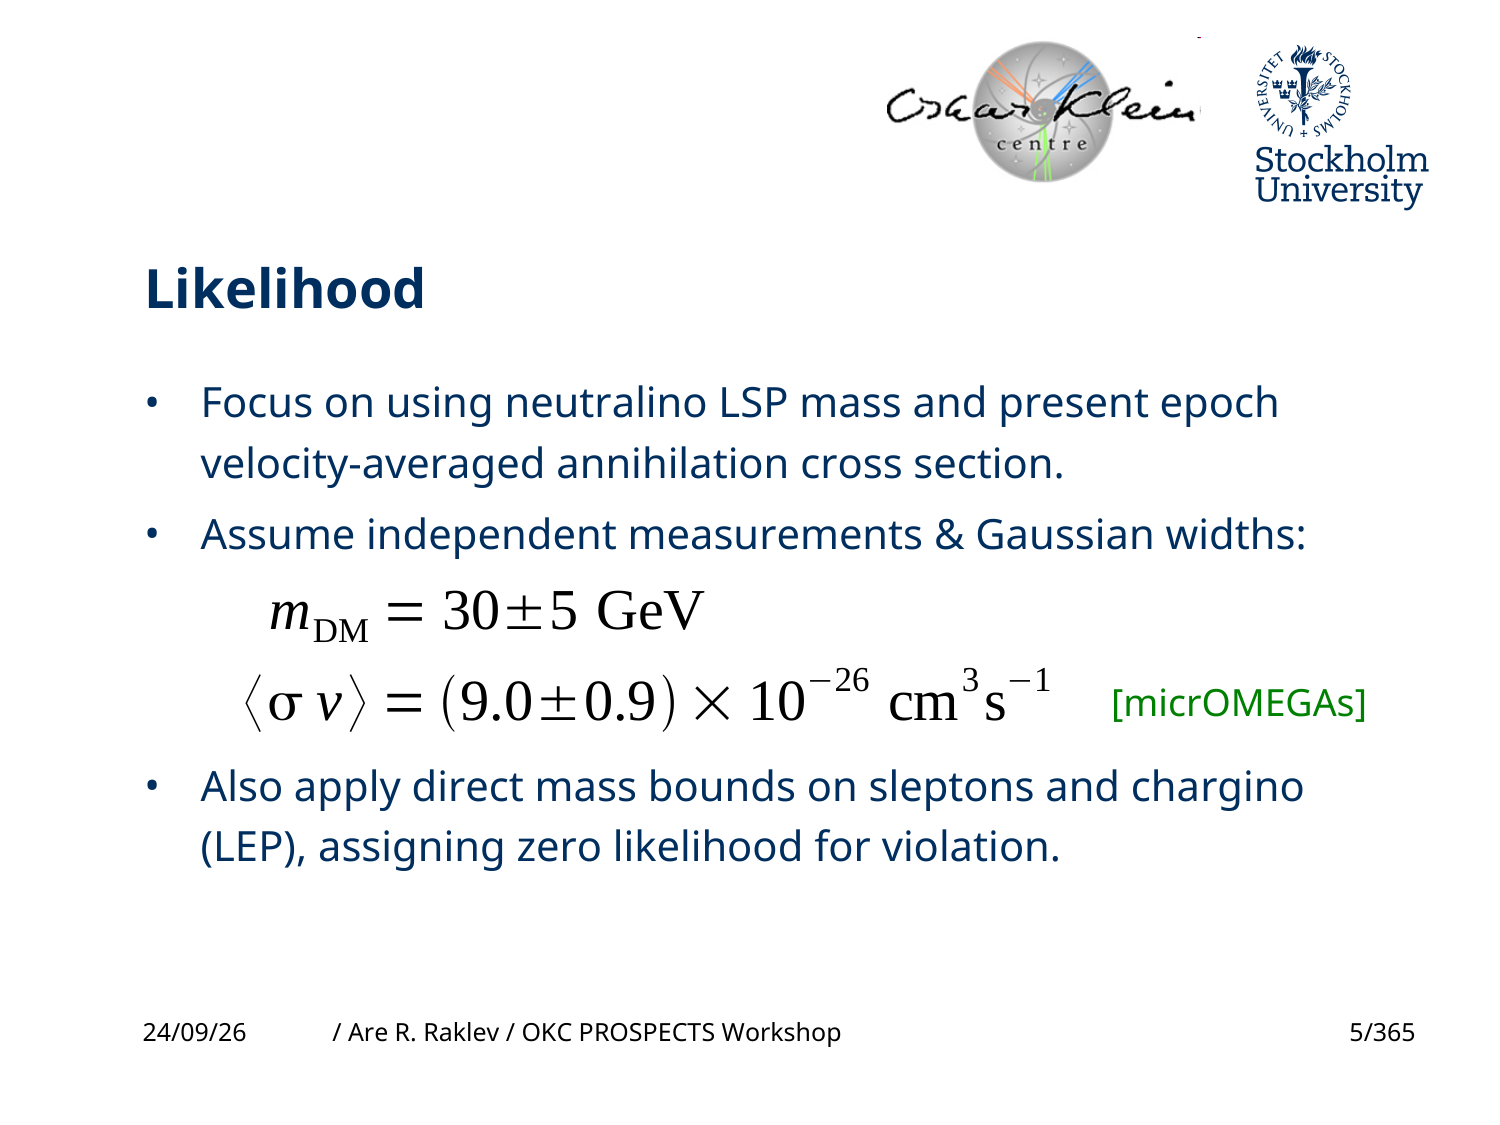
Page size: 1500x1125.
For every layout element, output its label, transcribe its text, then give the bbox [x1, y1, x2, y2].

chart [260, 577, 713, 651]
picture [887, 37, 1201, 189]
text_box [micrOMEGAs] [1096, 671, 1383, 733]
picture [1255, 44, 1445, 211]
chart [237, 660, 1058, 739]
title Likelihood [129, 245, 1426, 376]
list Focus on using neutralino LSP mass and present epoch velocity-averaged annihilation cross section. Assume independent measurements & Gaussian widths: Also apply direct mass bounds on sleptons and chargino (LEP), assigning zero likelihood for violation. [129, 358, 1425, 933]
